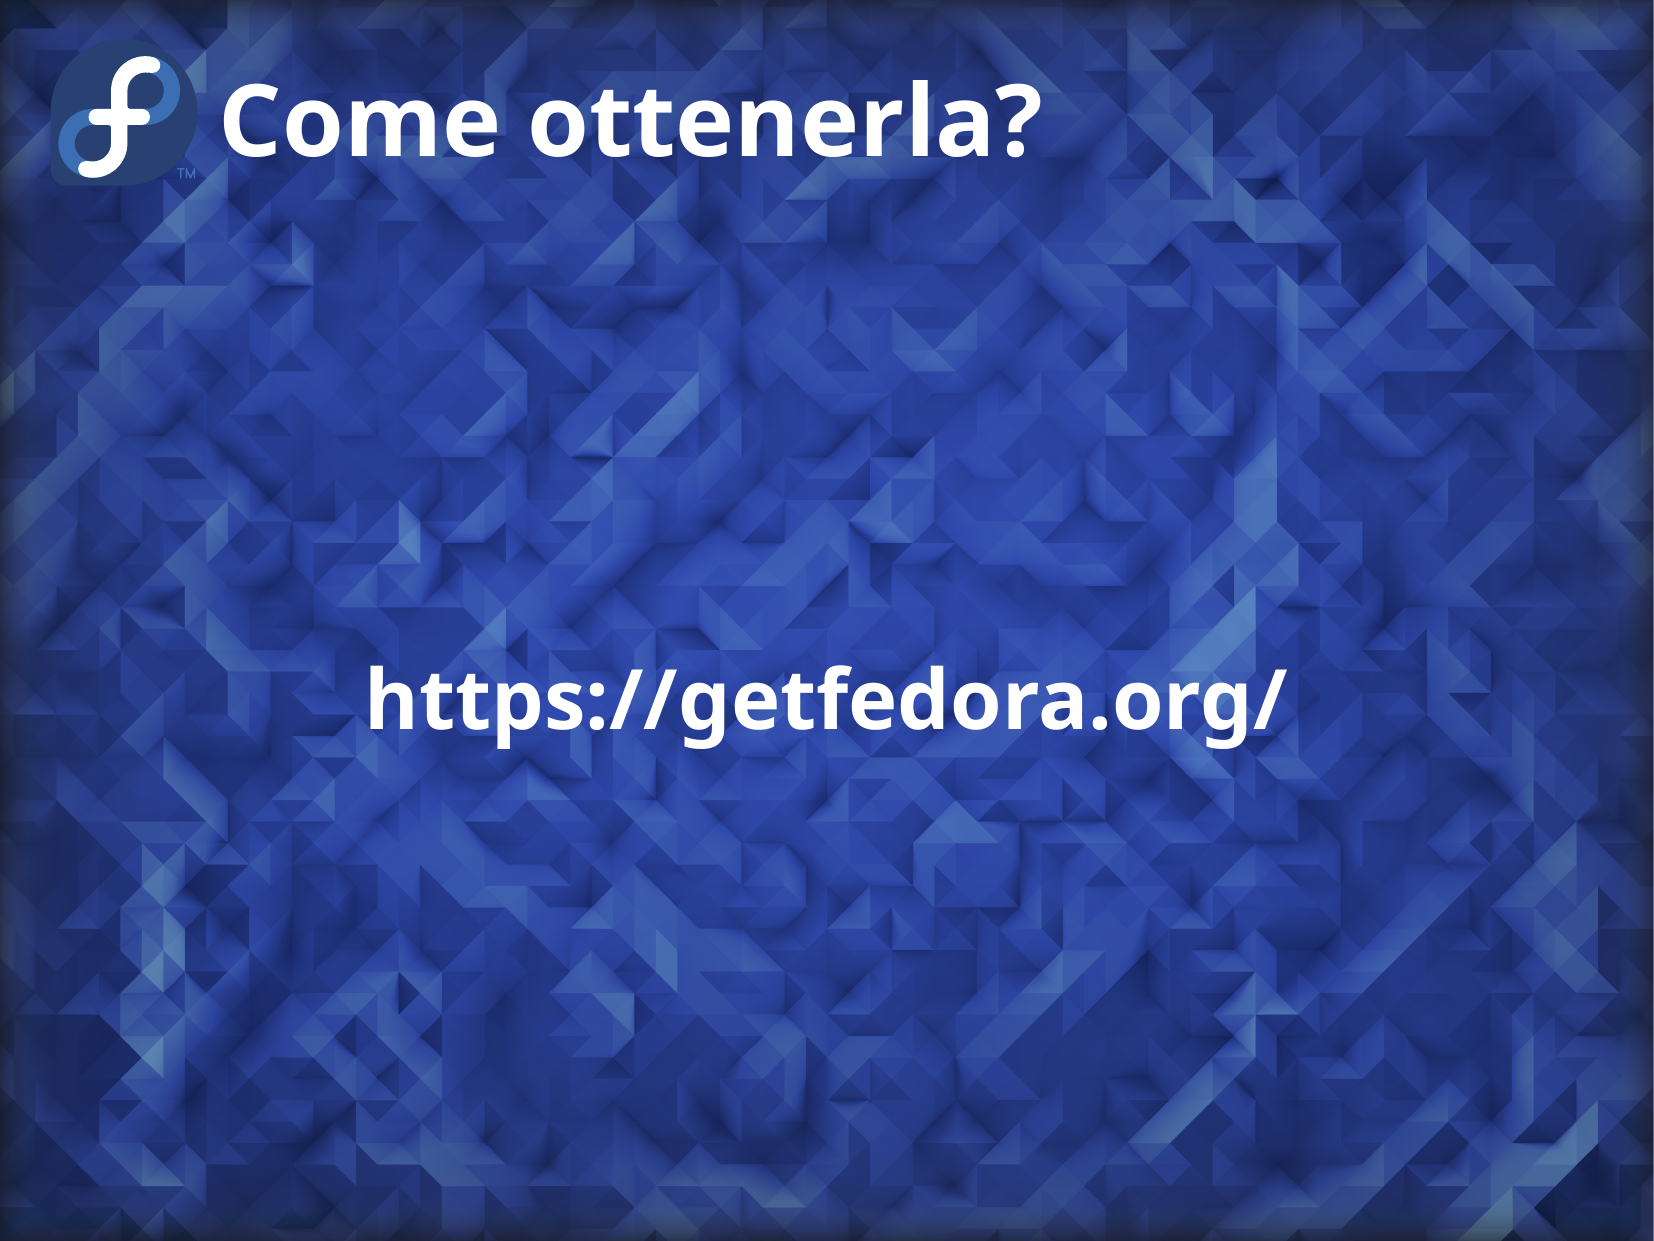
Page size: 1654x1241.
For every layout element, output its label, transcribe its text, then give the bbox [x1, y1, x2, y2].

picture [0, 0, 1654, 1241]
text_box https://getfedora.org/ [35, 237, 1619, 1158]
title Come ottenerla? [272, 23, 1654, 213]
